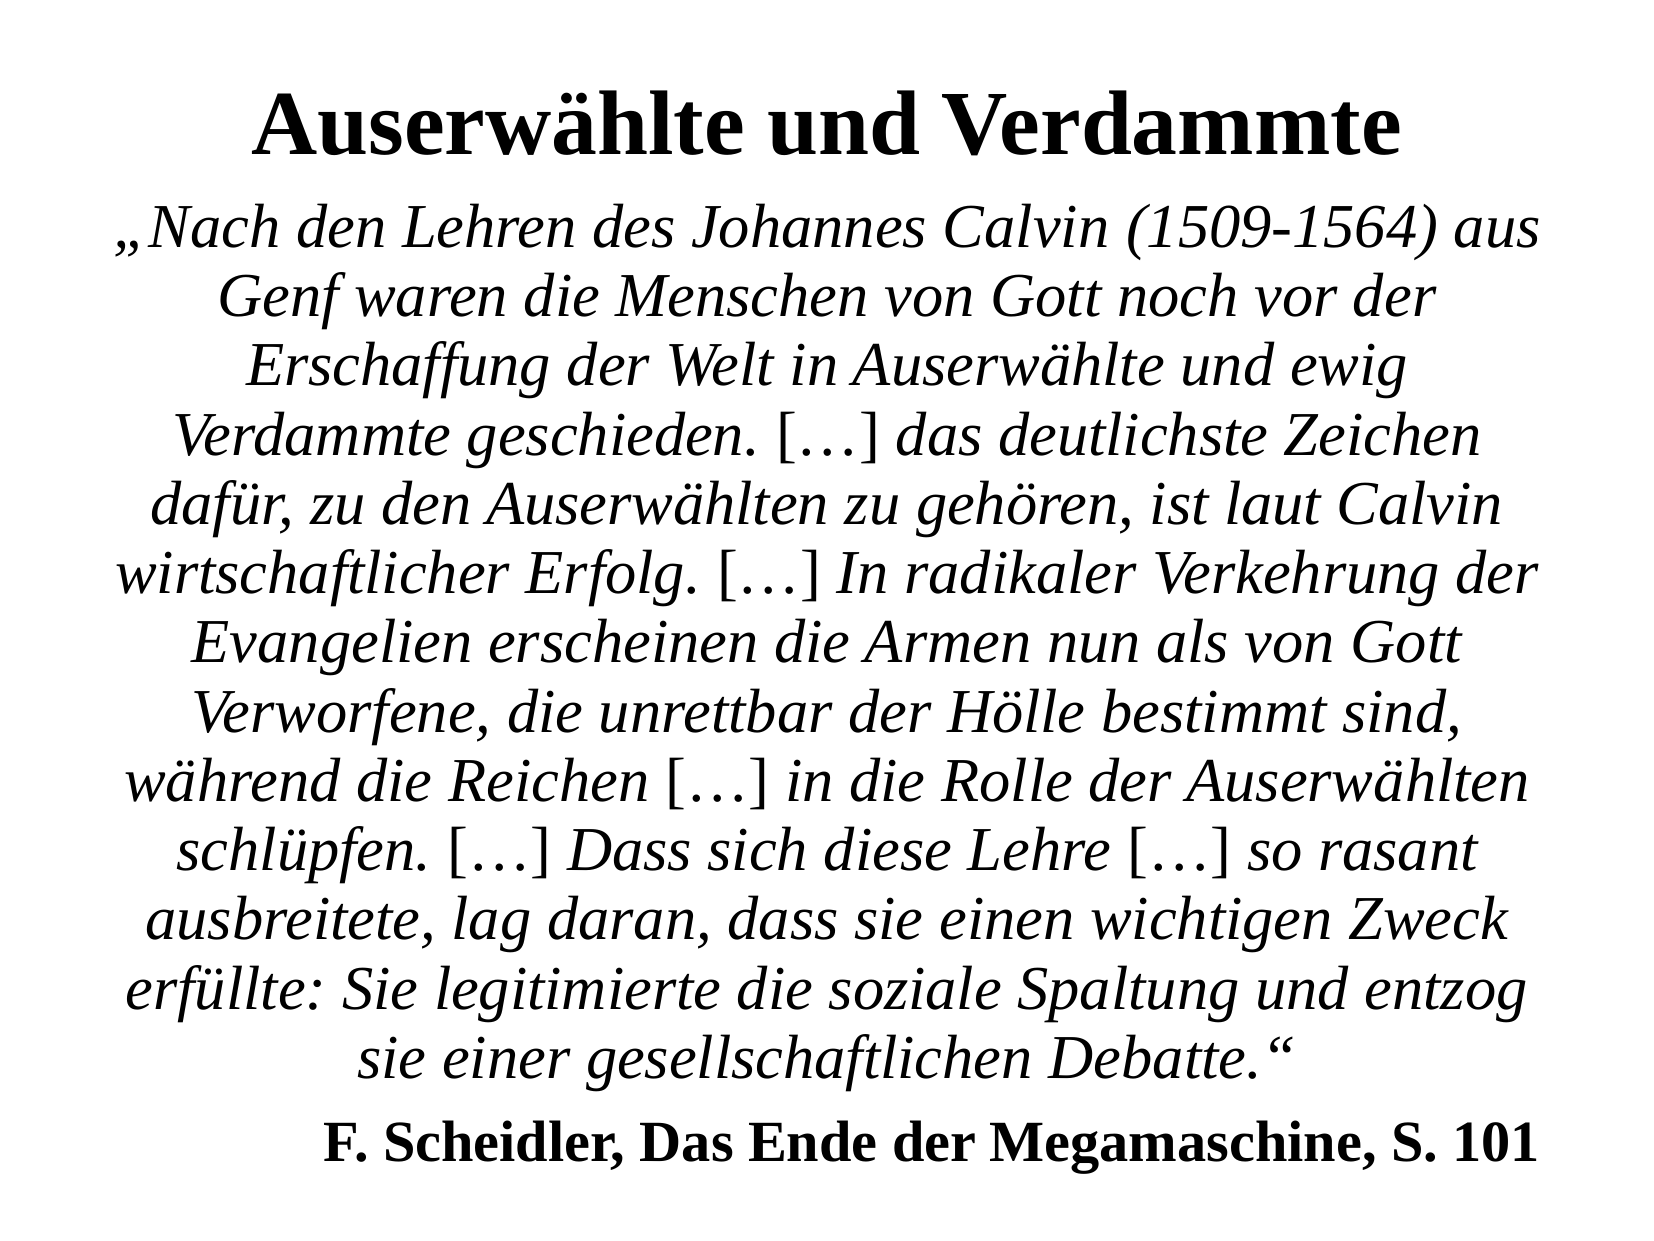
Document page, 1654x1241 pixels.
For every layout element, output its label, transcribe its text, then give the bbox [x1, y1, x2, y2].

text_box Auserwählte und Verdammte „Nach den Lehren des Johannes Calvin (1509-1564) aus Genf waren die Menschen von Gott noch vor der Erschaffung der Welt in Auserwählte und ewig Verdammte geschieden. […] das deutlichste Zeichen dafür, zu den Auserwählten zu gehören, ist laut Calvin wirtschaftlicher Erfolg. […] In radikaler Verkehrung der Evangelien erscheinen die Armen nun als von Gott Verworfene, die unrettbar der Hölle bestimmt sind, während die Reichen […] in die Rolle der Auserwählten schlüpfen. […] Dass sich diese Lehre […] so rasant ausbreitete, lag daran, dass sie einen wichtigen Zweck erfüllte: Sie legitimierte die soziale Spaltung und entzog sie einer gesellschaftlichen Debatte.“ F. Scheidler, Das Ende der Megamaschine, S. 101 [99, 64, 1578, 1186]
